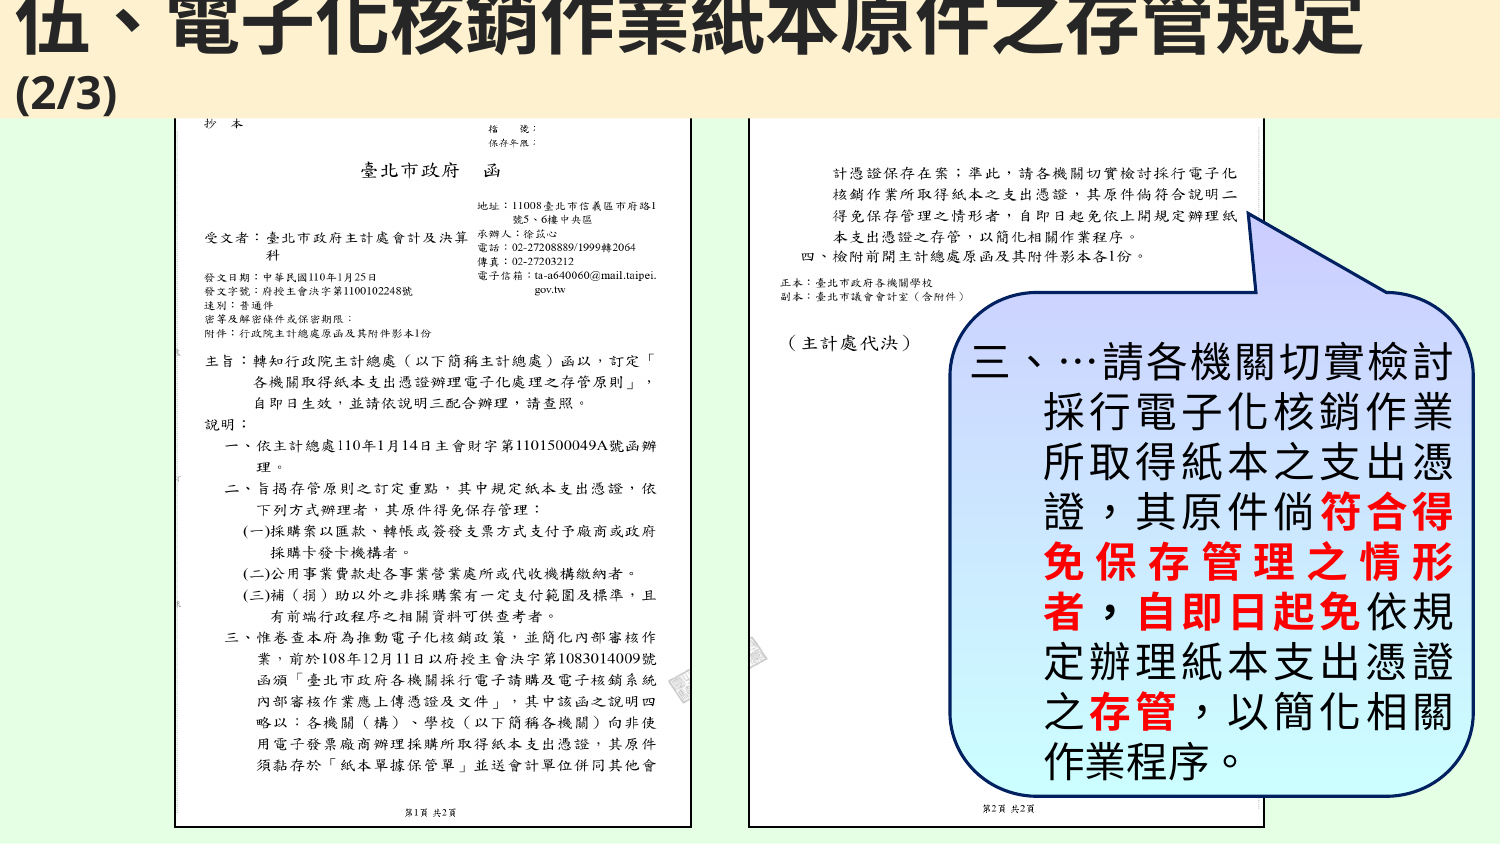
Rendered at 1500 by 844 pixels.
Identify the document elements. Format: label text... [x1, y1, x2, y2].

text_box 三、…請各機關切實檢討採行電子化核銷作業所取得紙本之支出憑證，其原件倘符合得免保存管理之情形者，自即日起免依規定辦理紙本支出憑證之存管，以簡化相關作業程序。 [949, 213, 1474, 797]
picture [750, 119, 1263, 826]
text_box 伍、電子化核銷作業紙本原件之存管規定(2/3) [0, 0, 1500, 94]
picture [176, 119, 691, 826]
text_box [0, 119, 1500, 844]
